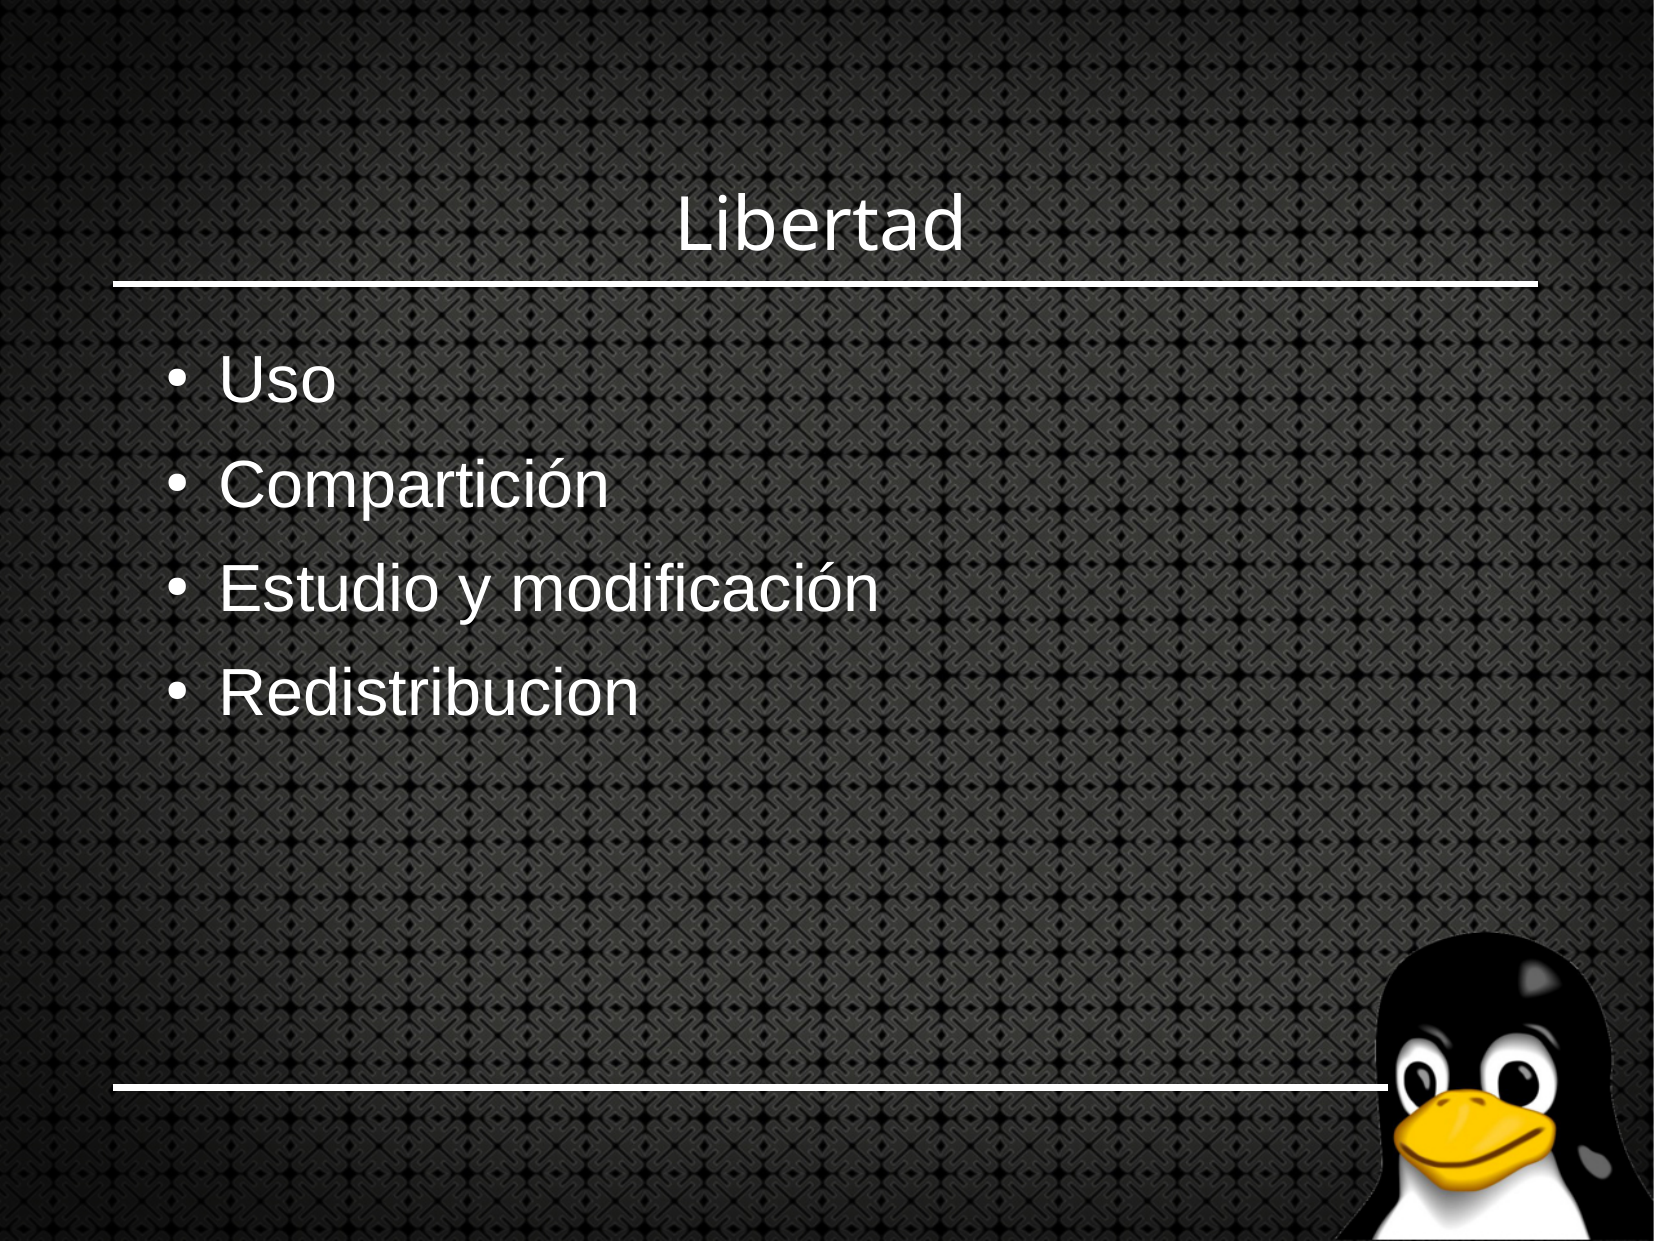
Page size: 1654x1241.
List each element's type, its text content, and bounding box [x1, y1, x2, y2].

title Libertad [135, 125, 1506, 318]
picture [0, 0, 1654, 1241]
list Uso Compartición Estudio y modificación Redistribucion [147, 342, 1506, 1037]
